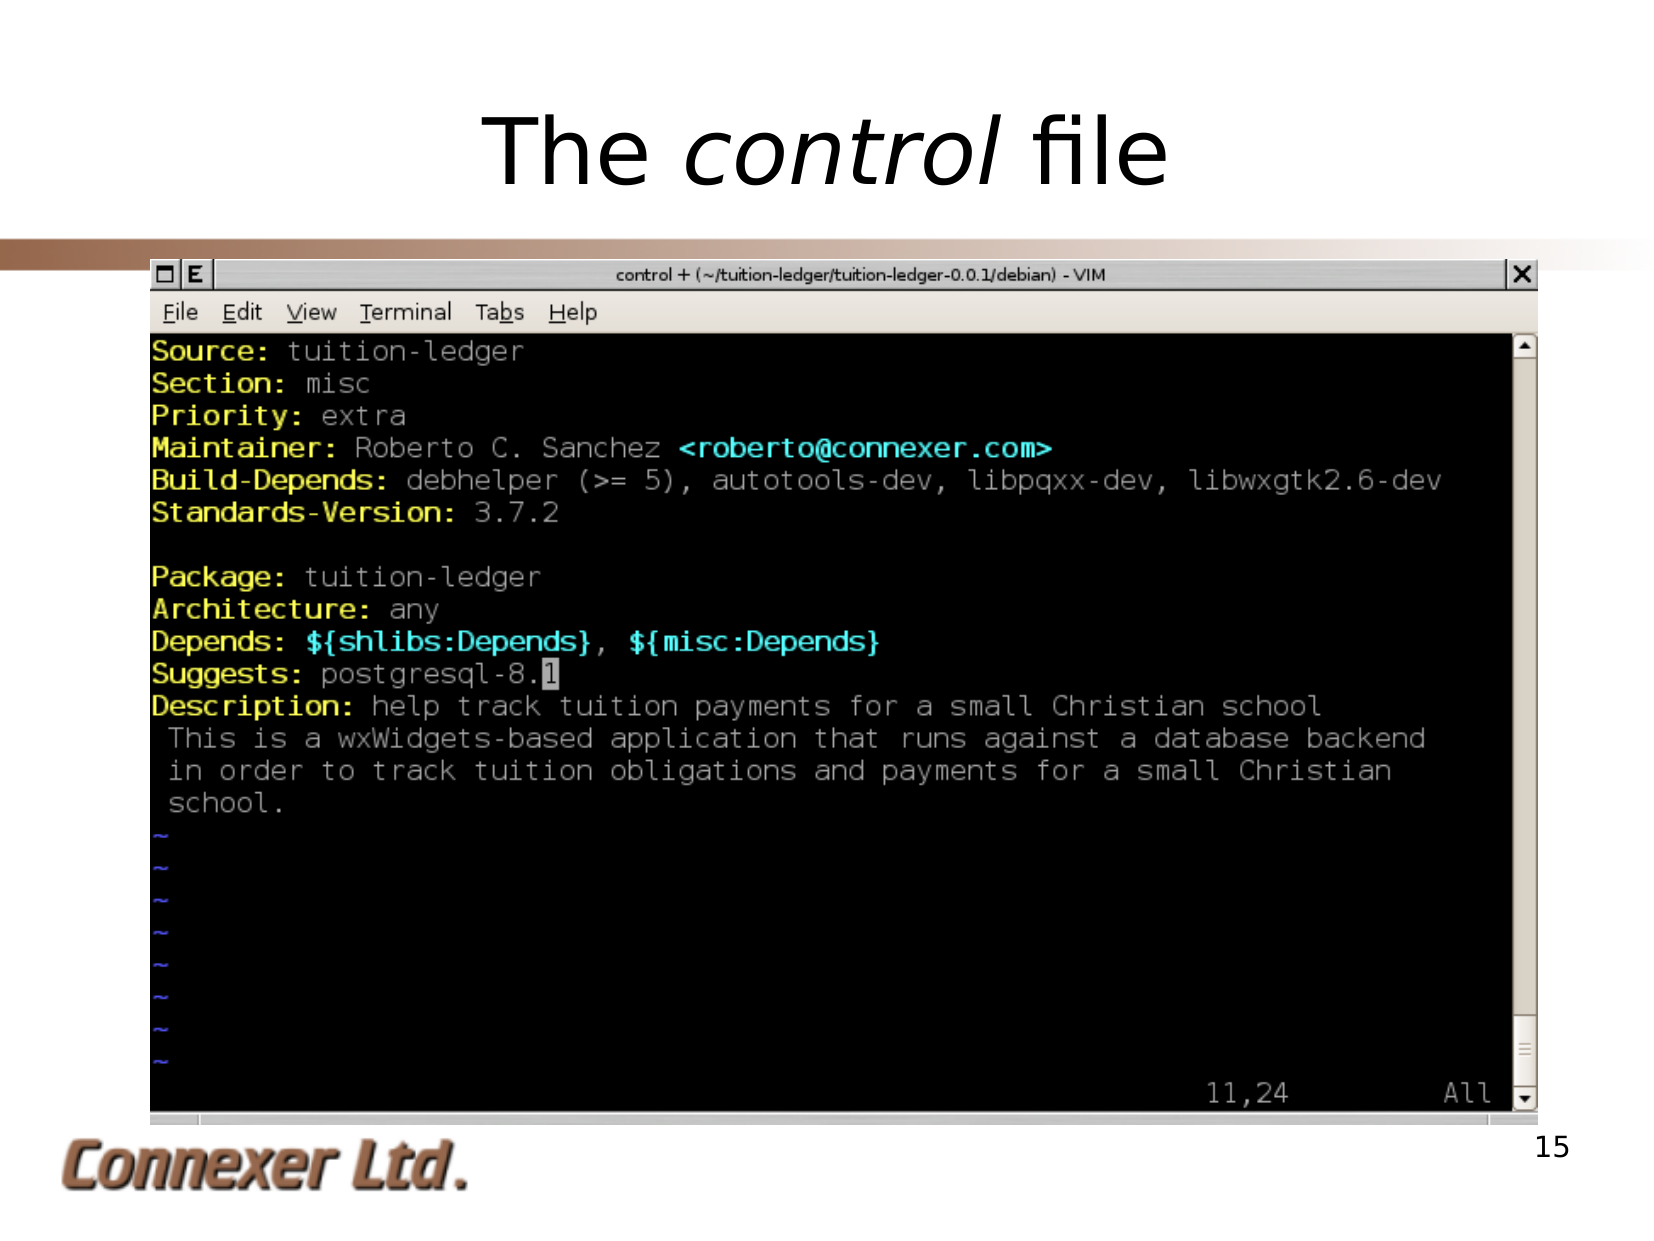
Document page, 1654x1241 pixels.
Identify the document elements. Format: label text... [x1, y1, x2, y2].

picture [0, 0, 1654, 1241]
title The control file [82, 49, 1571, 257]
